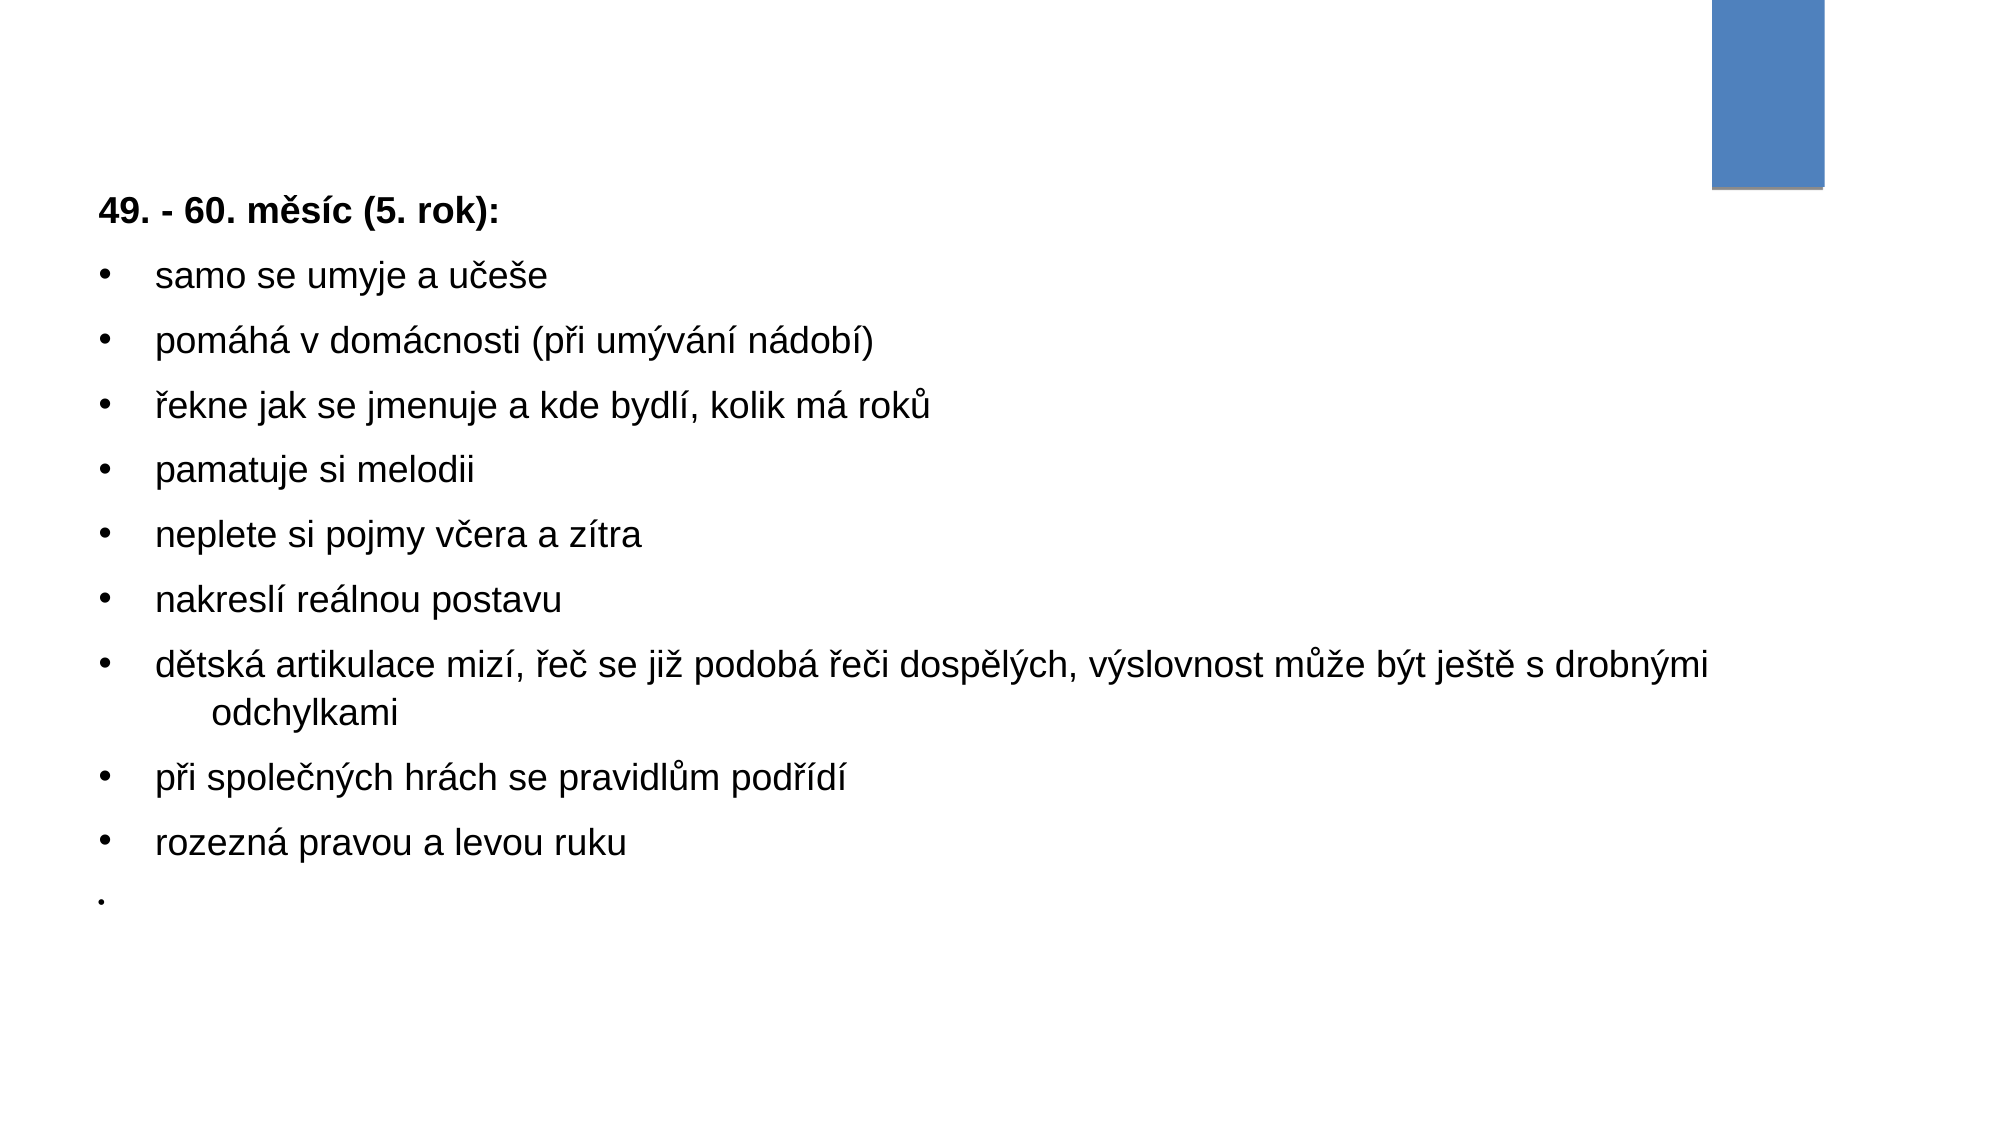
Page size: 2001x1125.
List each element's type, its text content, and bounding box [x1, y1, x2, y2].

text_box [218, 0, 2000, 290]
text_box 49. - 60. měsíc (5. rok): samo se umyje a učeše pomáhá v domácnosti (při umývání nádobí) řekne jak se jmenuje a kde bydlí, kolik má roků pamatuje si melodii neplete si pojmy včera a zítra nakreslí reálnou postavu dětská artikulace mizí, řeč se již podobá řeči dospělých, výslovnost může být ještě s drobnými odchylkami při společných hrách se pravidlům podřídí rozezná pravou a levou ruku [83, 175, 1917, 941]
